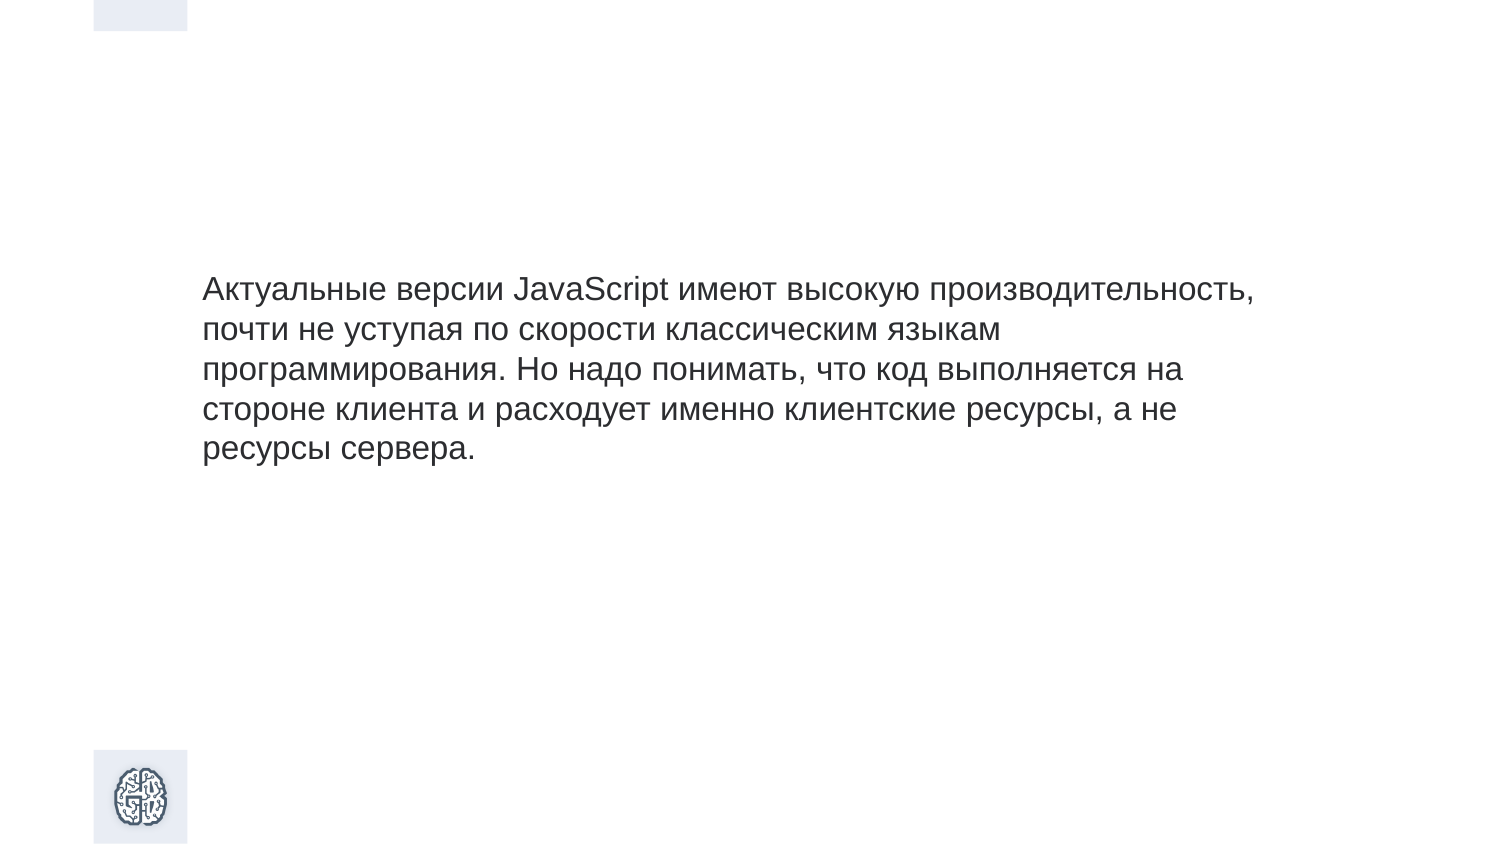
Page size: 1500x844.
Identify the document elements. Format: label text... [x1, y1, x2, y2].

text_box Актуальные версии JavaScript имеют высокую производительность, почти не уступая по скорости классическим языкам программирования. Но надо понимать, что код выполняется на стороне клиента и расходует именно клиентские ресурсы, а не ресурсы сервера. [187, 32, 1312, 741]
picture [106, 760, 175, 834]
